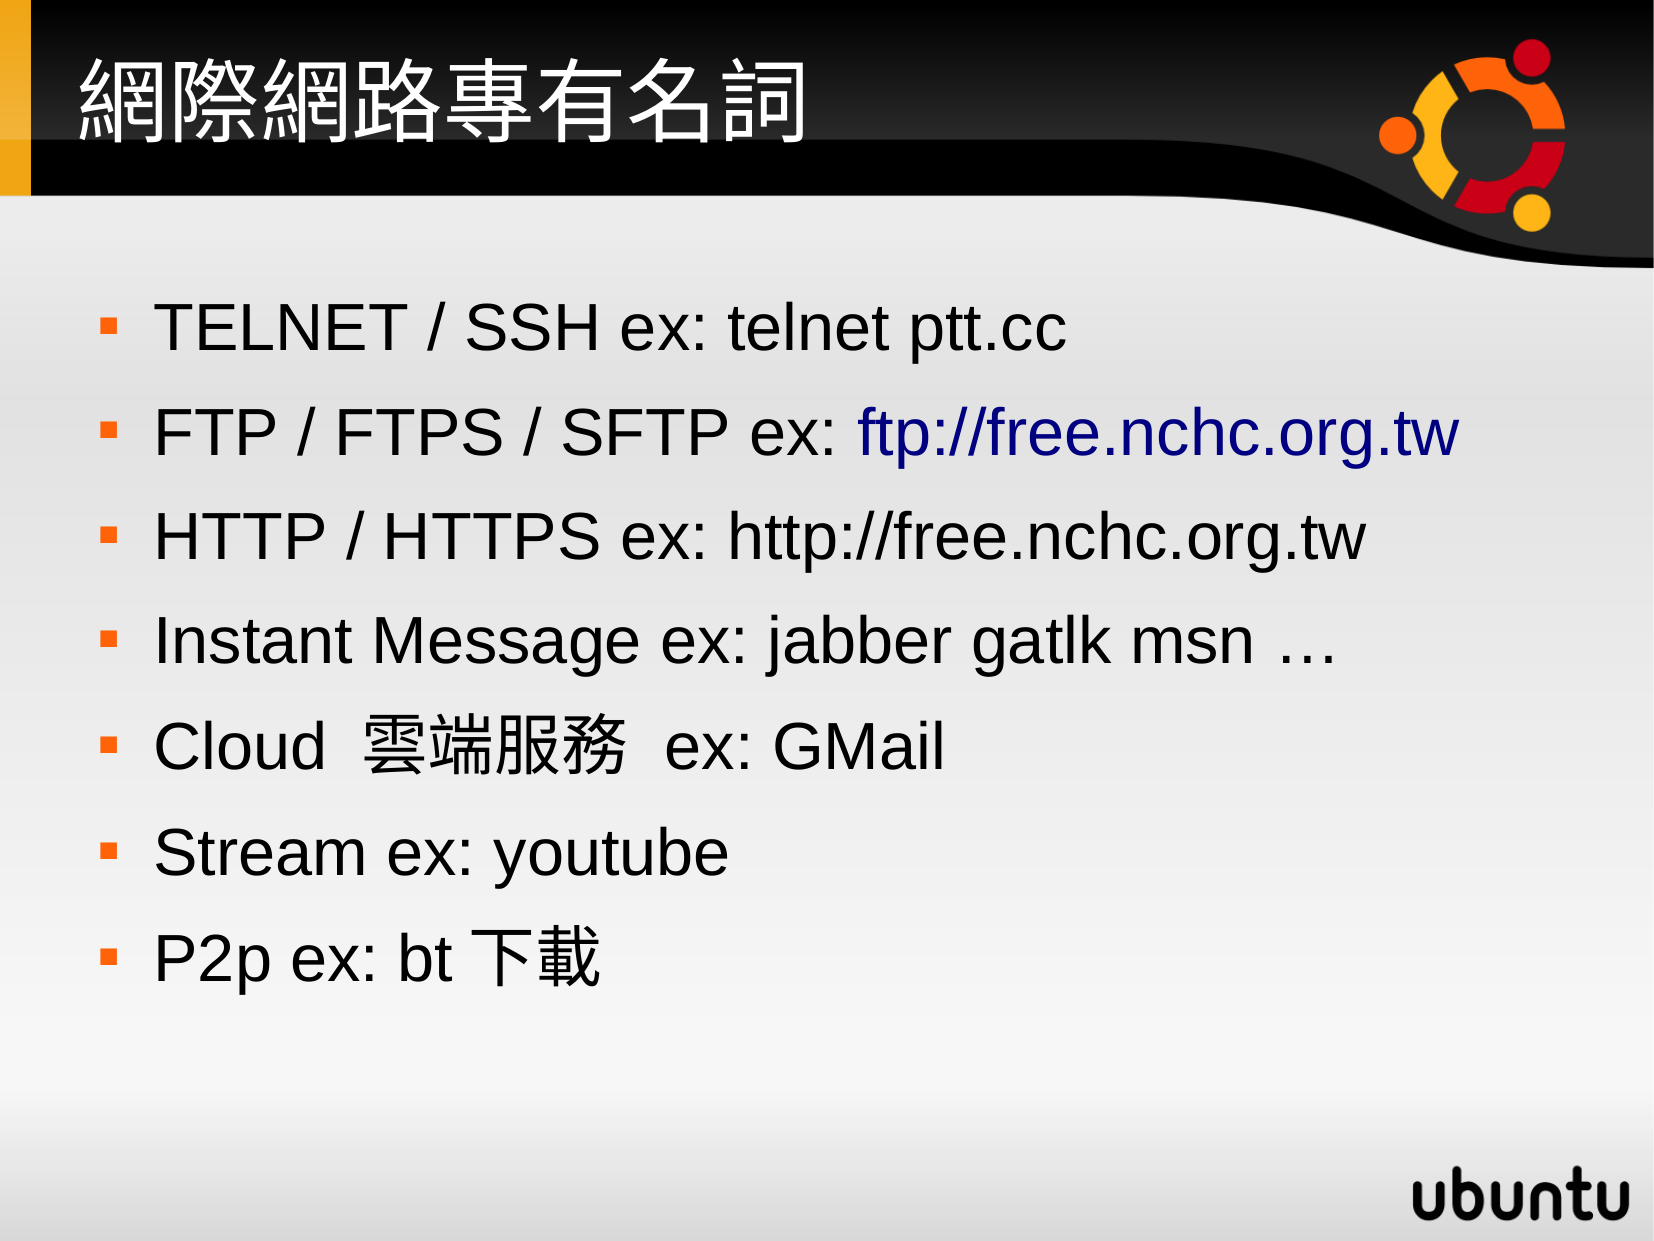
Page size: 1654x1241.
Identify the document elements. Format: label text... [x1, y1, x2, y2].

picture [0, 0, 1654, 1241]
title 網際網路專有名詞 [76, 0, 1565, 208]
list TELNET / SSH ex: telnet ptt.cc FTP / FTPS / SFTP ex: ftp://free.nchc.org.tw HTTP / HTTPS ex: http://free.nchc.org.tw Instant Message ex: jabber gatlk msn … Cloud 雲端服務 ex: GMail Stream ex: youtube P2p ex: bt下載 [82, 290, 1571, 1109]
